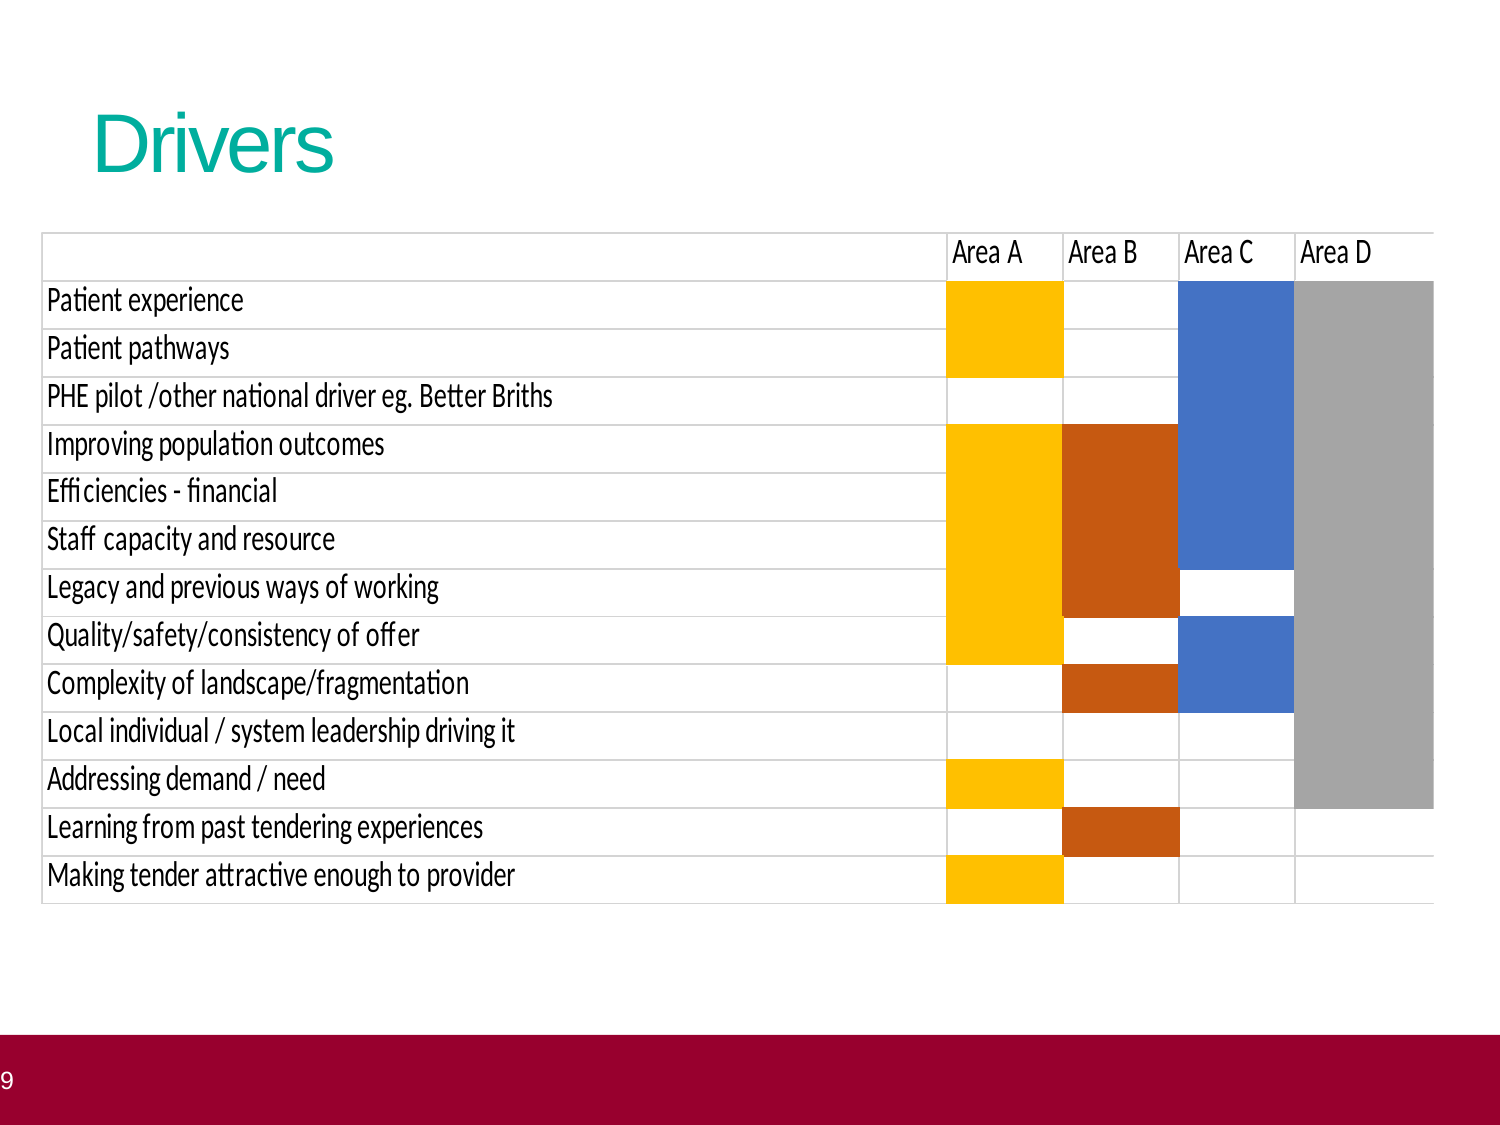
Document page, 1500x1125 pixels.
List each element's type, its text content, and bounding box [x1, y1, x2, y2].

text_box [0, 1034, 1500, 1125]
title Drivers [91, 45, 1409, 232]
picture [41, 232, 1436, 906]
